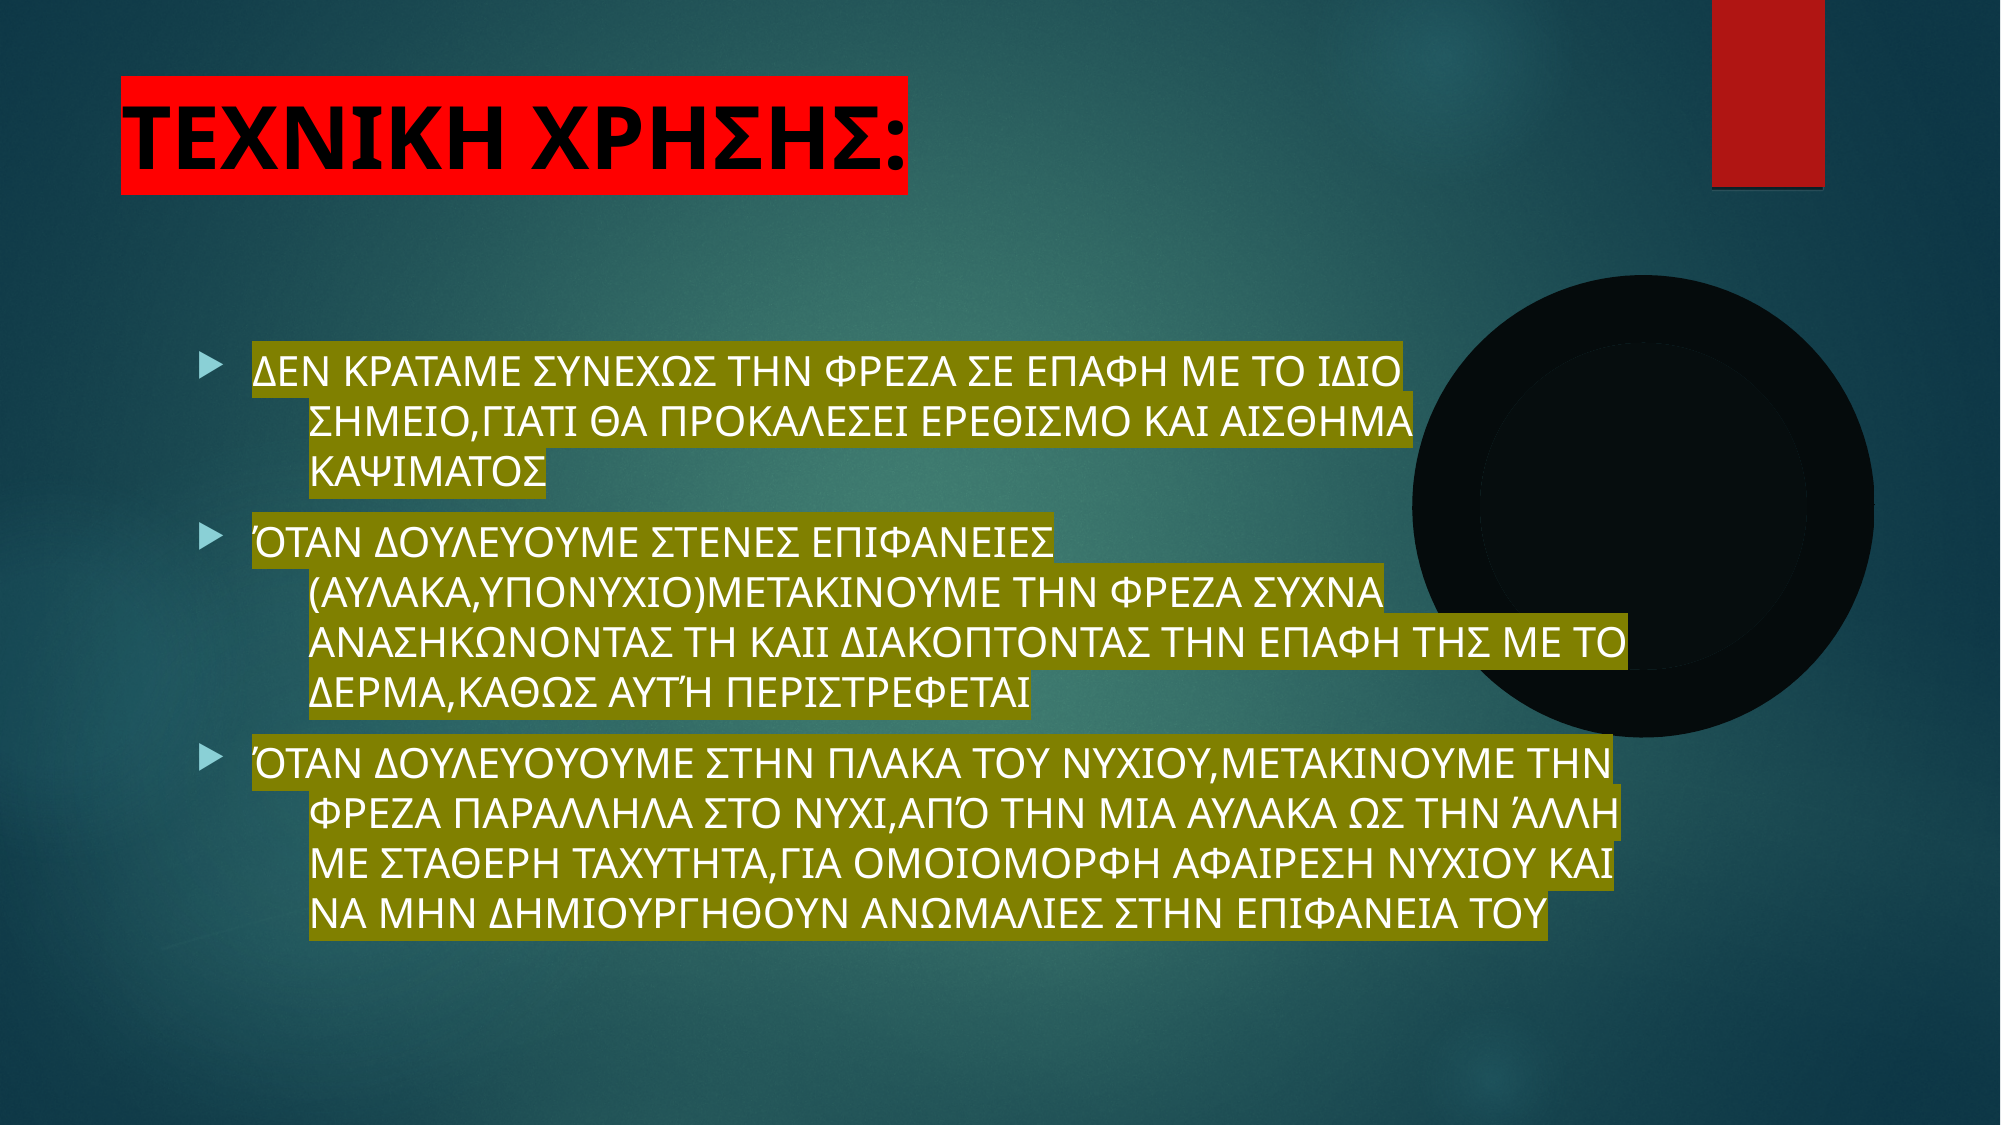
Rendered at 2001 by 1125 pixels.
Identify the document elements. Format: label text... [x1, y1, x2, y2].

title ΤΕΧΝΙΚΗ ΧΡΗΣΗΣ: [106, 74, 948, 234]
list ΔΕΝ ΚΡΑΤΑΜΕ ΣΥΝΕΧΩΣ ΤΗΝ ΦΡΕΖΑ ΣΕ ΕΠΑΦΗ ΜΕ ΤΟ ΙΔΙΟ ΣΗΜΕΙΟ,ΓΙΑΤΙ ΘΑ ΠΡΟΚΑΛΕΣΕΙ ΕΡΕΘΙΣΜΟ ΚΑΙ ΑΙΣΘΗΜΑ ΚΑΨΙΜΑΤΟΣ ΌΤΑΝ ΔΟΥΛΕΥΟΥΜΕ ΣΤΕΝΕΣ ΕΠΙΦΑΝΕΙΕΣ (ΑΥΛΑΚΑ,ΥΠΟΝΥΧΙΟ)ΜΕΤΑΚΙΝΟΥΜΕ ΤΗΝ ΦΡΕΖΑ ΣΥΧΝΑ ΑΝΑΣΗΚΩΝΟΝΤΑΣ ΤΗ ΚΑΙΙ ΔΙΑΚΟΠΤΟΝΤΑΣ ΤΗΝ ΕΠΑΦΗ ΤΗΣ ΜΕ ΤΟ ΔΕΡΜΑ,ΚΑΘΩΣ ΑΥΤΉ ΠΕΡΙΣΤΡΕΦΕΤΑΙ ΌΤΑΝ ΔΟΥΛΕΥΟΥΟΥΜΕ ΣΤΗΝ ΠΛΑΚΑ ΤΟΥ ΝΥΧΙΟΥ,ΜΕΤΑΚΙΝΟΥΜΕ ΤΗΝ ΦΡΕΖΑ ΠΑΡΑΛΛΗΛΑ ΣΤΟ ΝΥΧΙ,ΑΠΌ ΤΗΝ ΜΙΑ ΑΥΛΑΚΑ ΩΣ ΤΗΝ ΆΛΛΗ ΜΕ ΣΤΑΘΕΡΗ ΤΑΧΥΤΗΤΑ,ΓΙΑ ΟΜΟΙΟΜΟΡΦΗ ΑΦΑΙΡΕΣΗ ΝΥΧΙΟΥ ΚΑΙ ΝΑ ΜΗΝ ΔΗΜΙΟΥΡΓΗΘΟΥΝ ΑΝΩΜΑΛΙΕΣ ΣΤΗΝ ΕΠΙΦΑΝΕΙΑ ΤΟΥ [181, 336, 1649, 1026]
